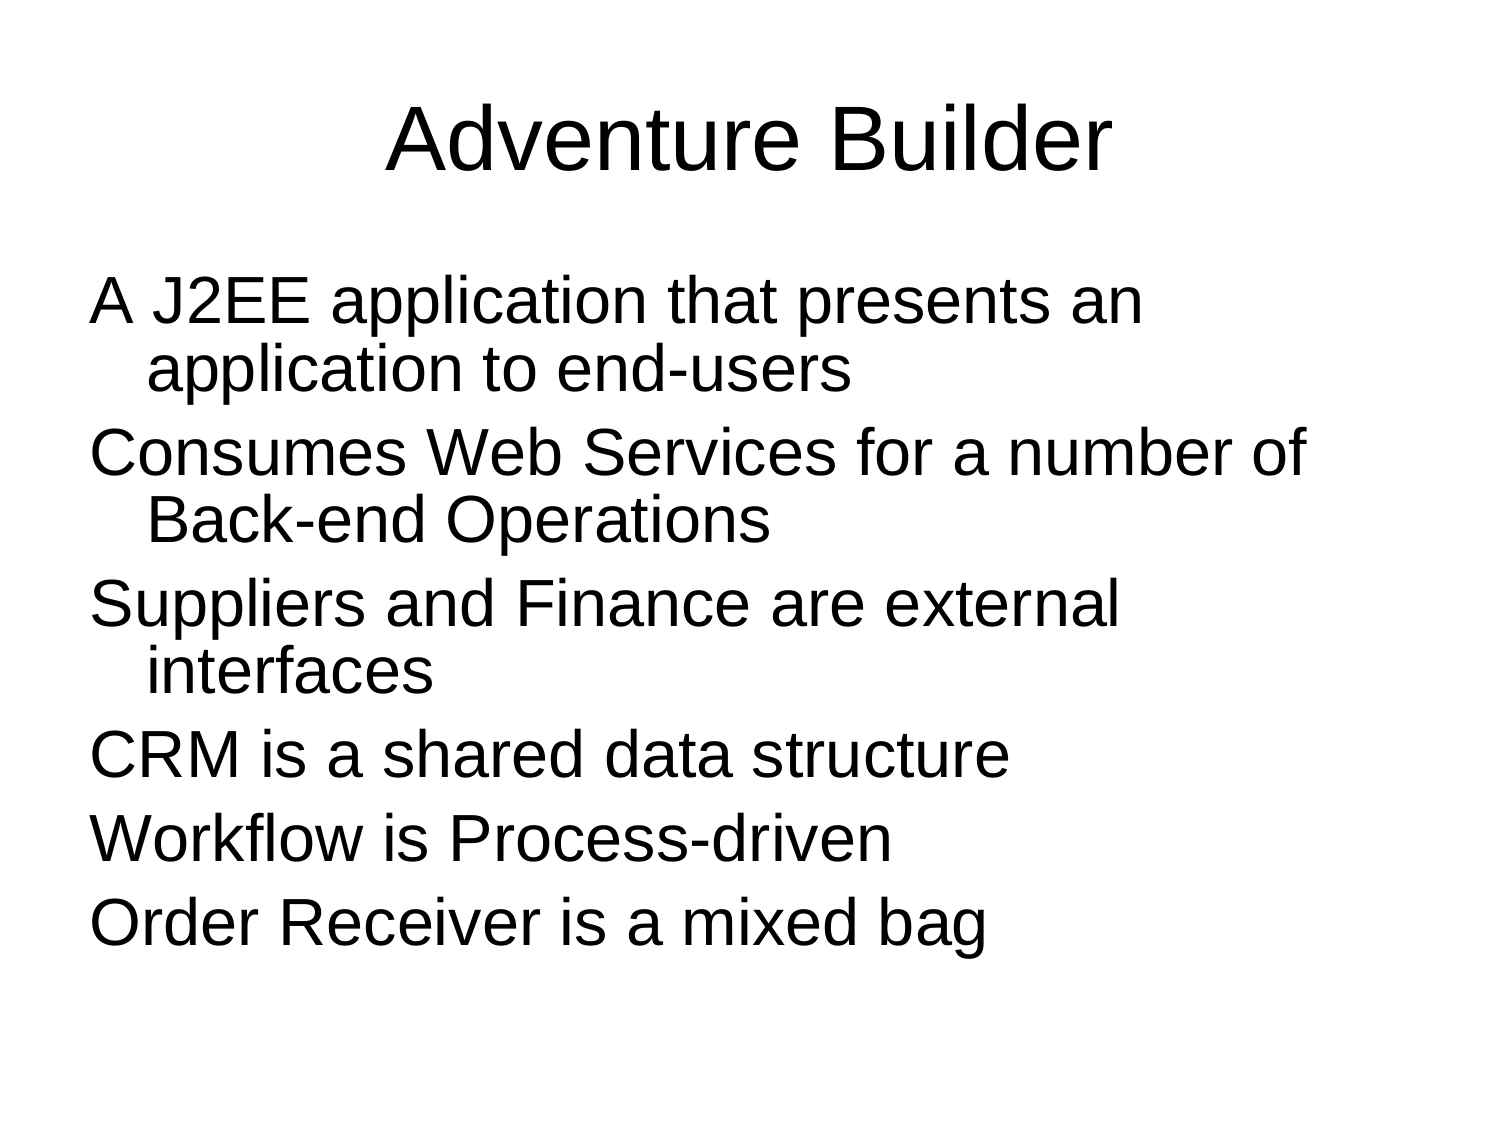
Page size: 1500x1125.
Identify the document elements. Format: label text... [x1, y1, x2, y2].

title Adventure Builder [75, 45, 1426, 233]
list A J2EE application that presents an application to end-users Consumes Web Services for a number of Back-end Operations Suppliers and Finance are external interfaces CRM is a shared data structure Workflow is Process-driven Order Receiver is a mixed bag [75, 262, 1426, 1009]
